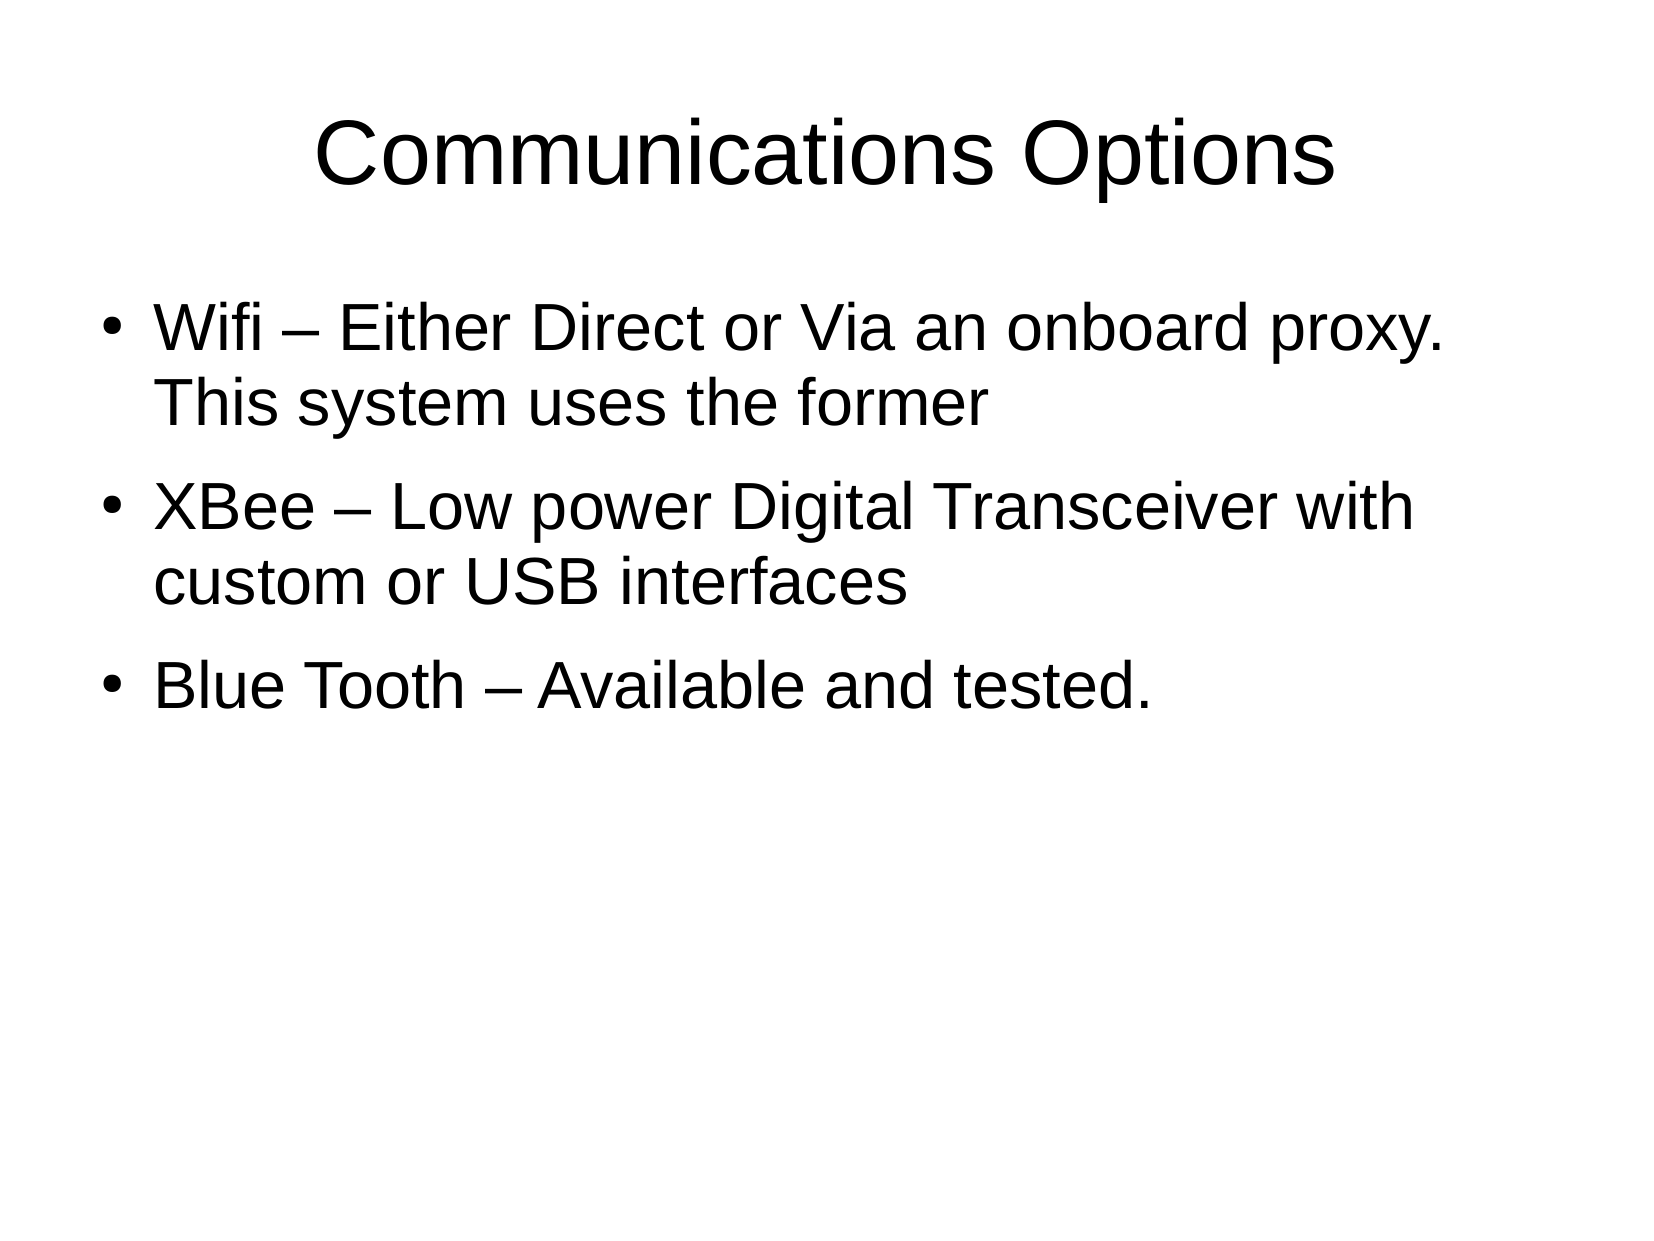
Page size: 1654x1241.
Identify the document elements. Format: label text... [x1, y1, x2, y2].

title Communications Options [82, 49, 1571, 257]
list Wifi – Either Direct or Via an onboard proxy. This system uses the former XBee – Low power Digital Transceiver with custom or USB interfaces Blue Tooth – Available and tested. [82, 290, 1538, 1010]
